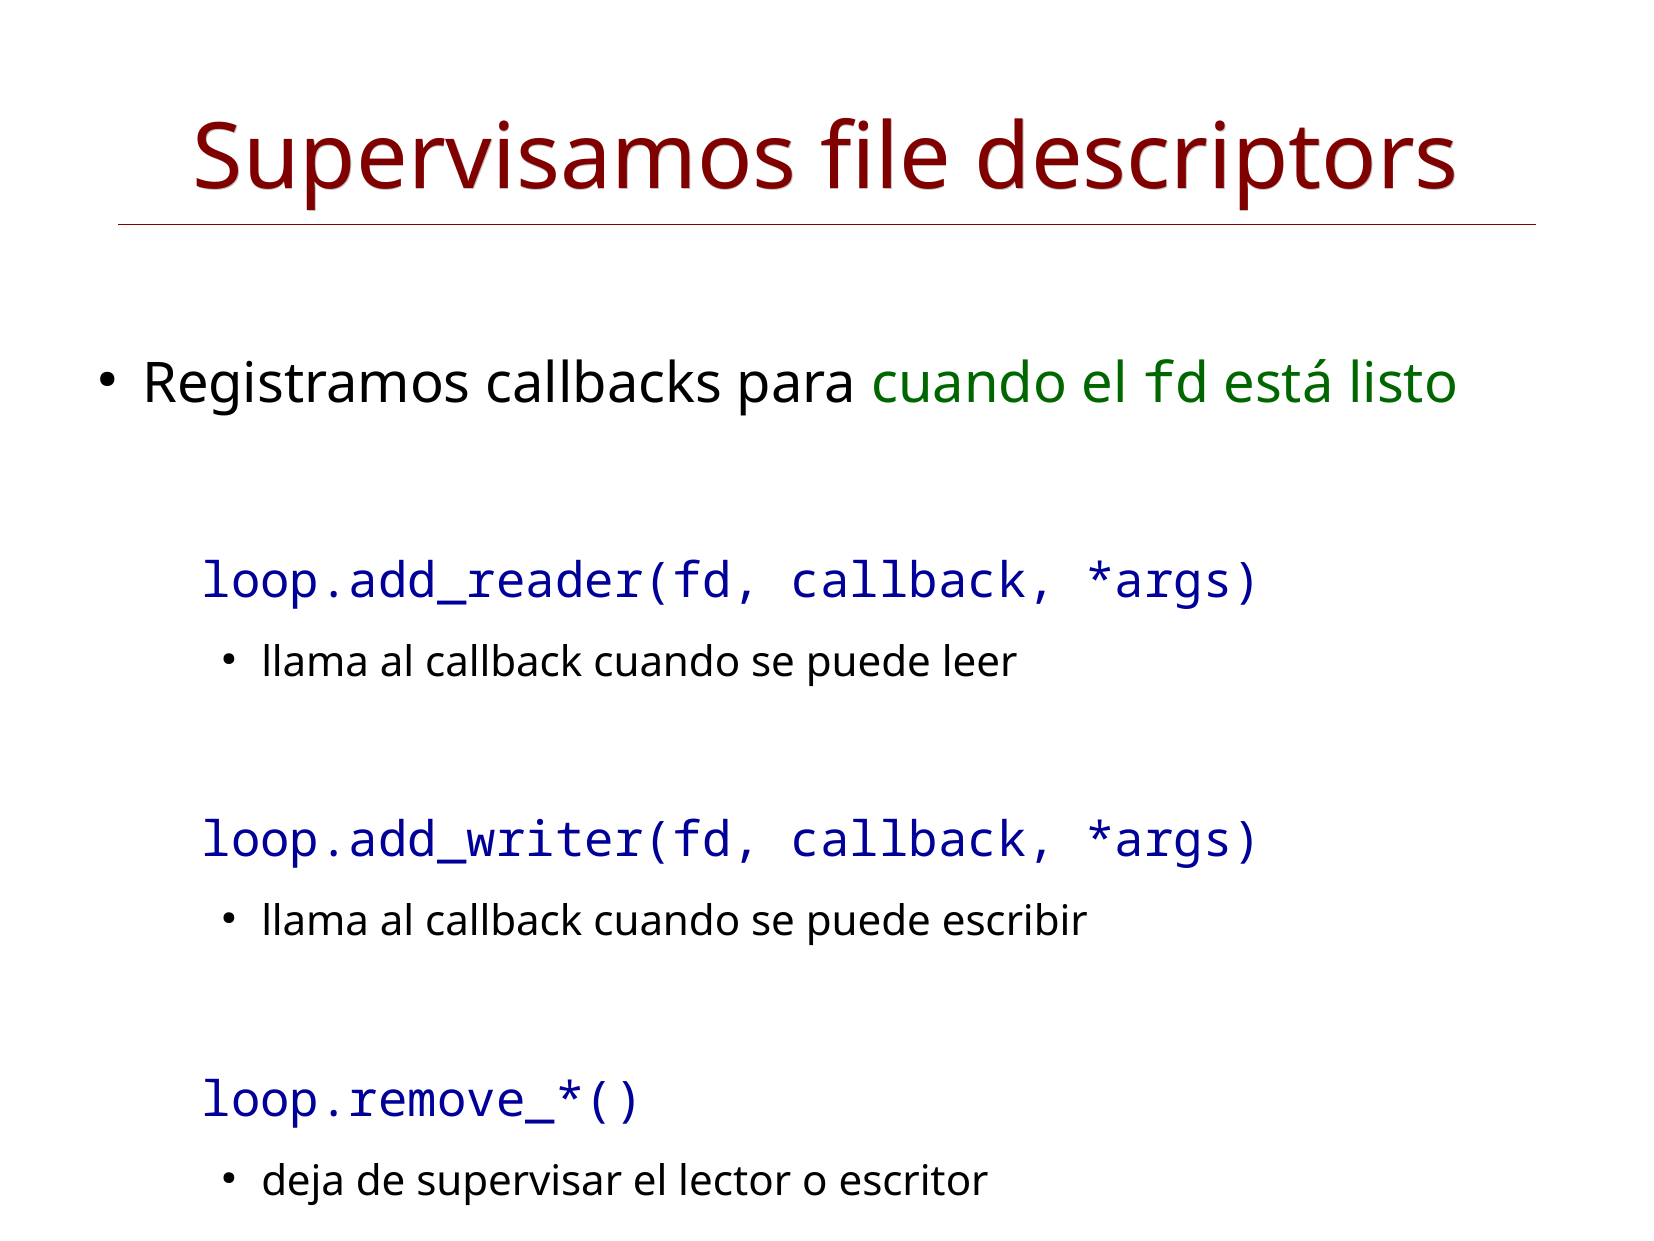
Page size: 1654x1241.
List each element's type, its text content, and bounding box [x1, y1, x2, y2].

list Registramos callbacks para cuando el fd está listo loop.add_reader(fd, callback, *args) llama al callback cuando se puede leer loop.add_writer(fd, callback, *args) llama al callback cuando se puede escribir loop.remove_*() deja de supervisar el lector o escritor [82, 342, 1571, 1217]
title Supervisamos file descriptors [82, 49, 1571, 257]
